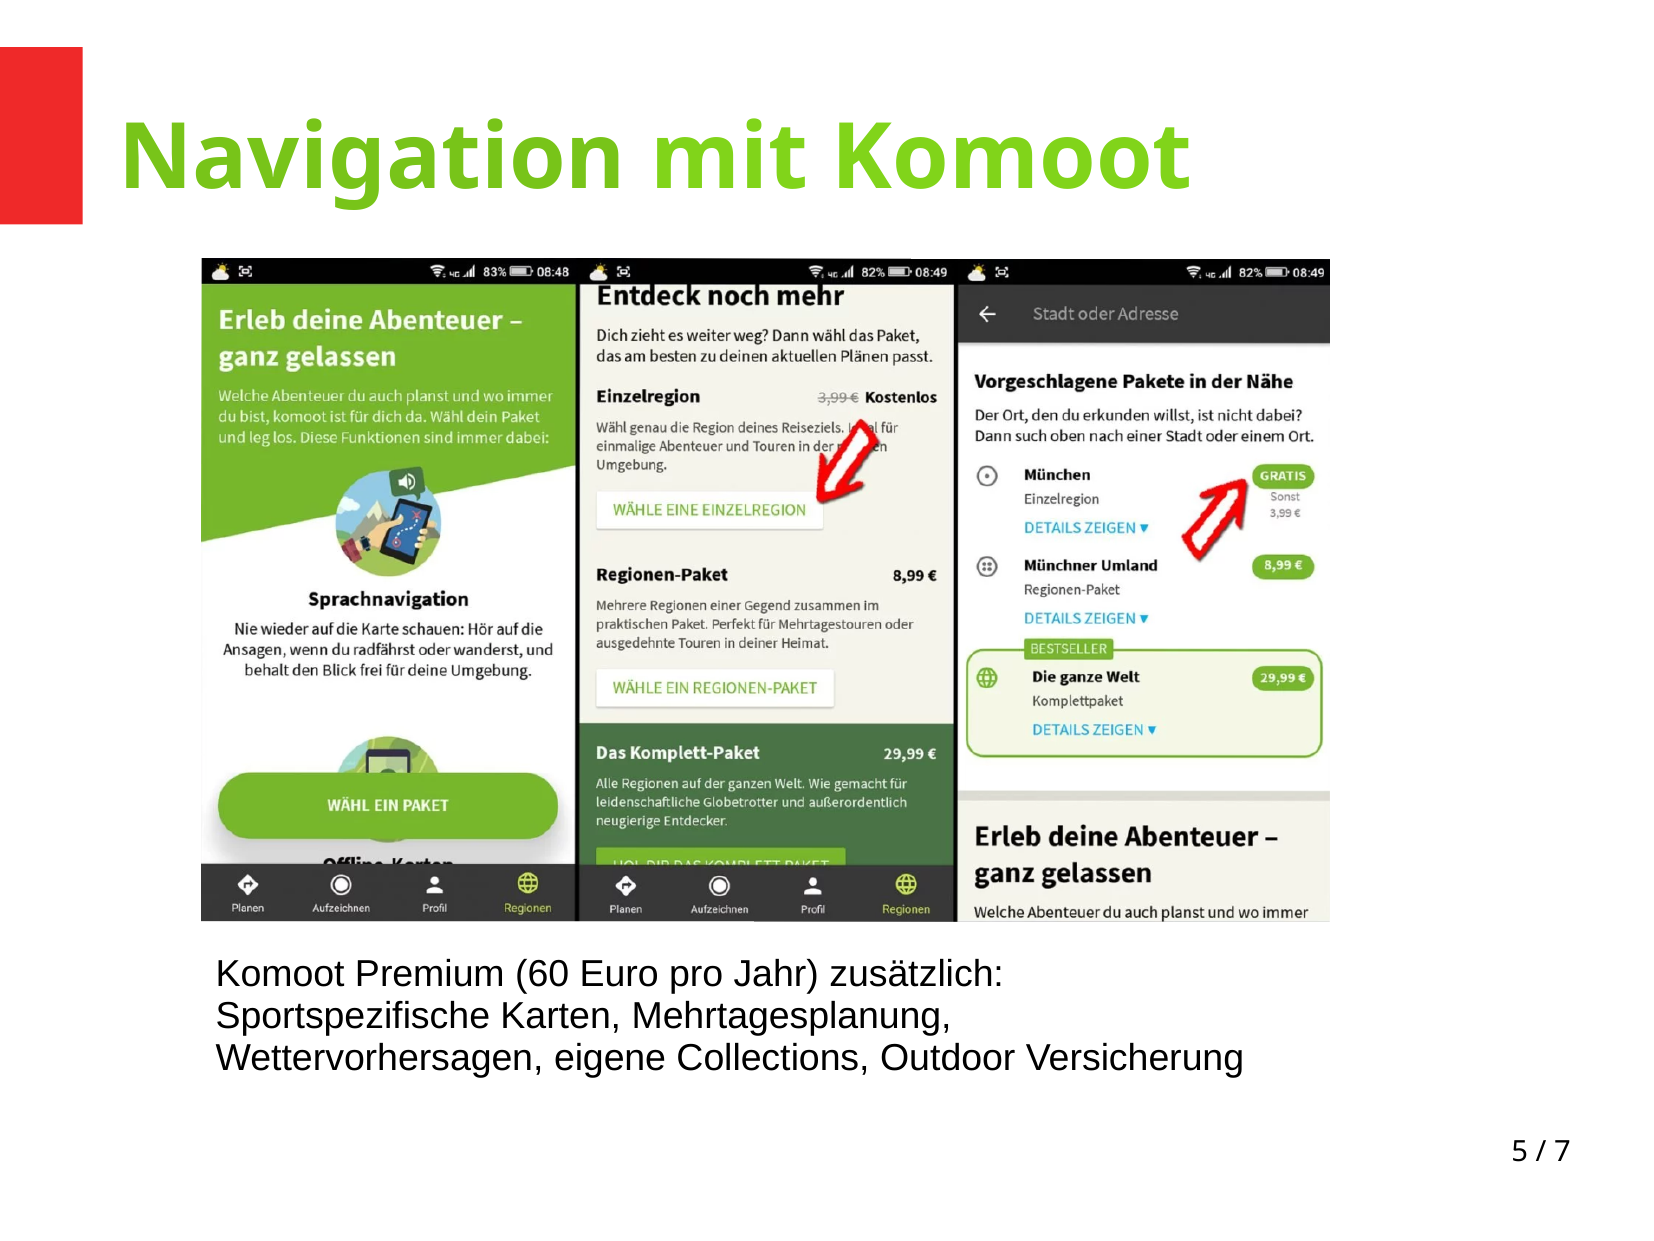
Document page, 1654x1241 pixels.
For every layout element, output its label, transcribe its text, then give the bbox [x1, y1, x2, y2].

text_box Komoot Premium (60 Euro pro Jahr) zusätzlich: Sportspezifische Karten, Mehrtagesplanung, Wettervorhersagen, eigene Collections, Outdoor Versicherung [200, 944, 1312, 1099]
title Navigation mit Komoot [118, 49, 1571, 257]
picture [200, 257, 1330, 922]
